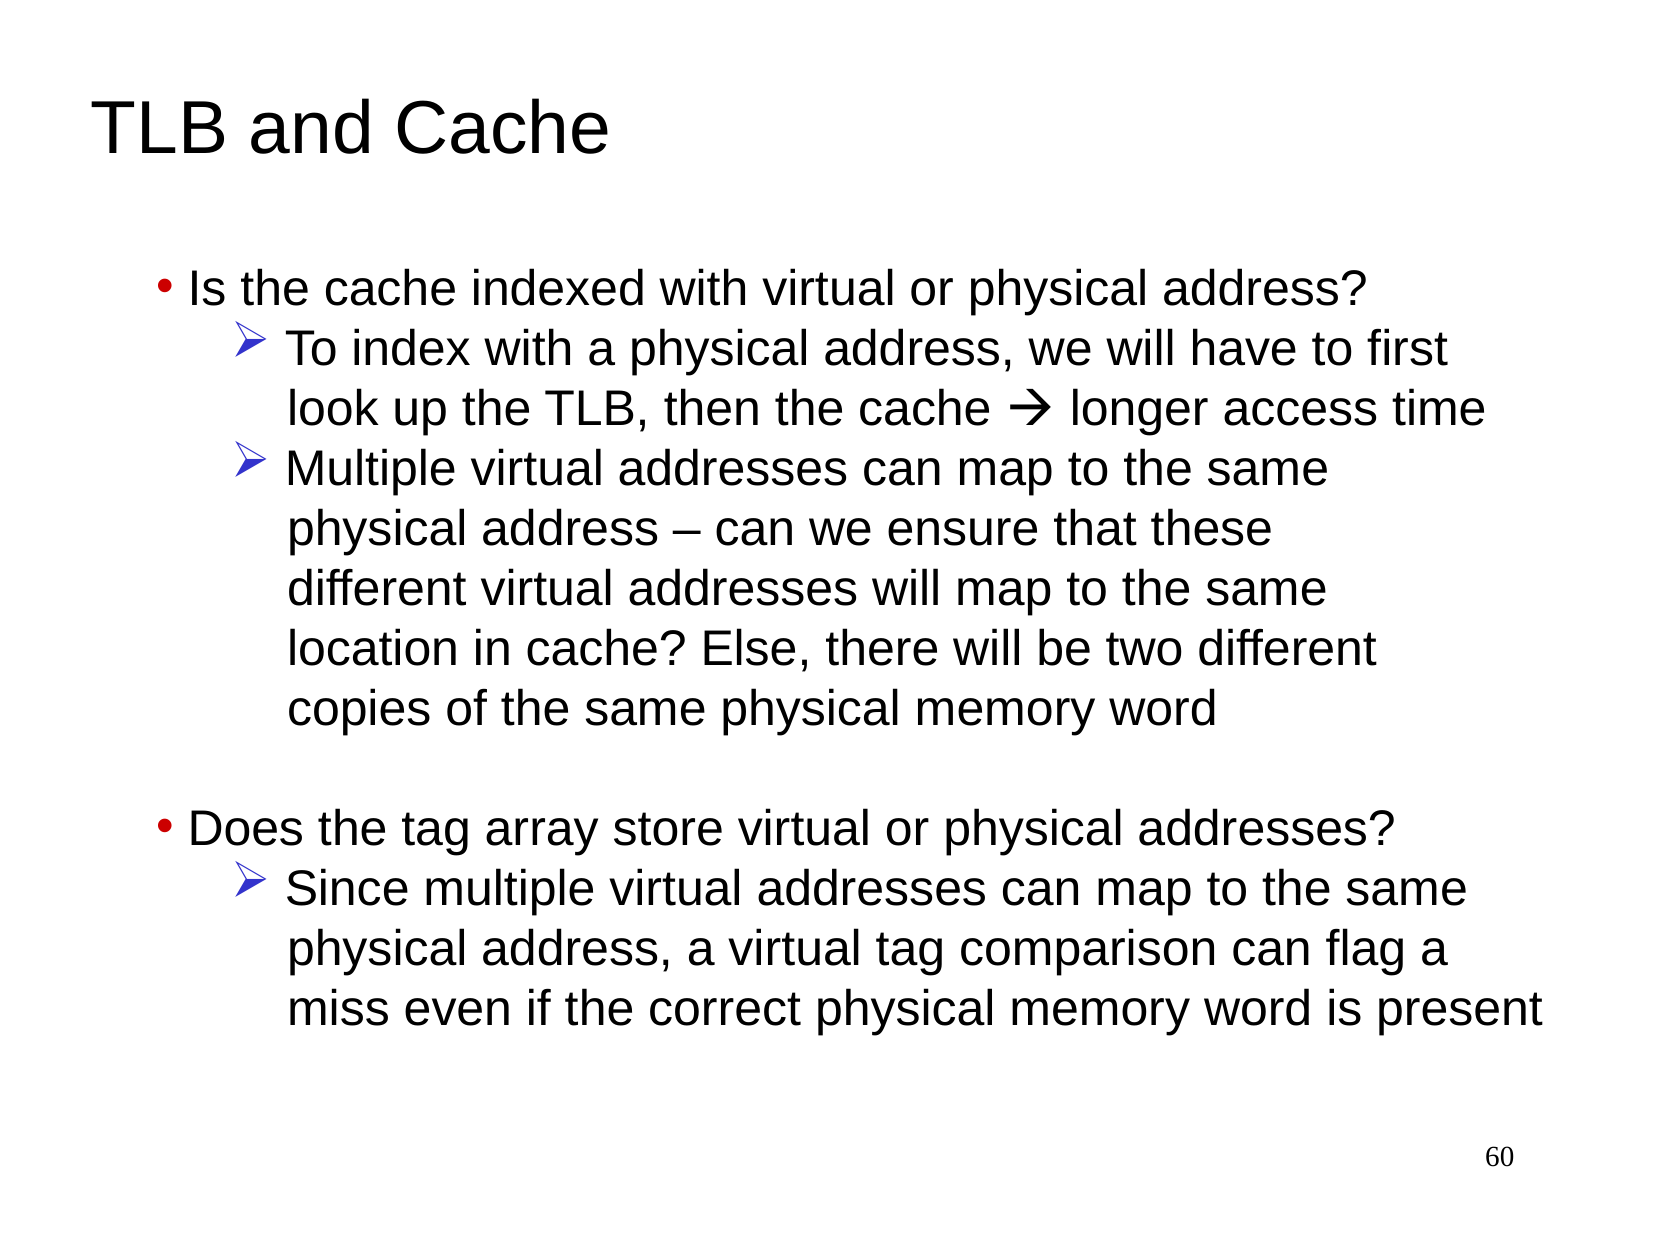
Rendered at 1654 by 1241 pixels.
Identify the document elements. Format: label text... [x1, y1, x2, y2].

text_box TLB and Cache [75, 71, 627, 177]
text_box Is the cache indexed with virtual or physical address? To index with a physical address, we will have to first look up the TLB, then the cache  longer access time Multiple virtual addresses can map to the same physical address – can we ensure that these different virtual addresses will map to the same location in cache? Else, there will be two different copies of the same physical memory word Does the tag array store virtual or physical addresses? Since multiple virtual addresses can map to the same physical address, a virtual tag comparison can flag a miss even if the correct physical memory word is present [141, 247, 1559, 1044]
text_box <number> [1184, 1129, 1530, 1213]
